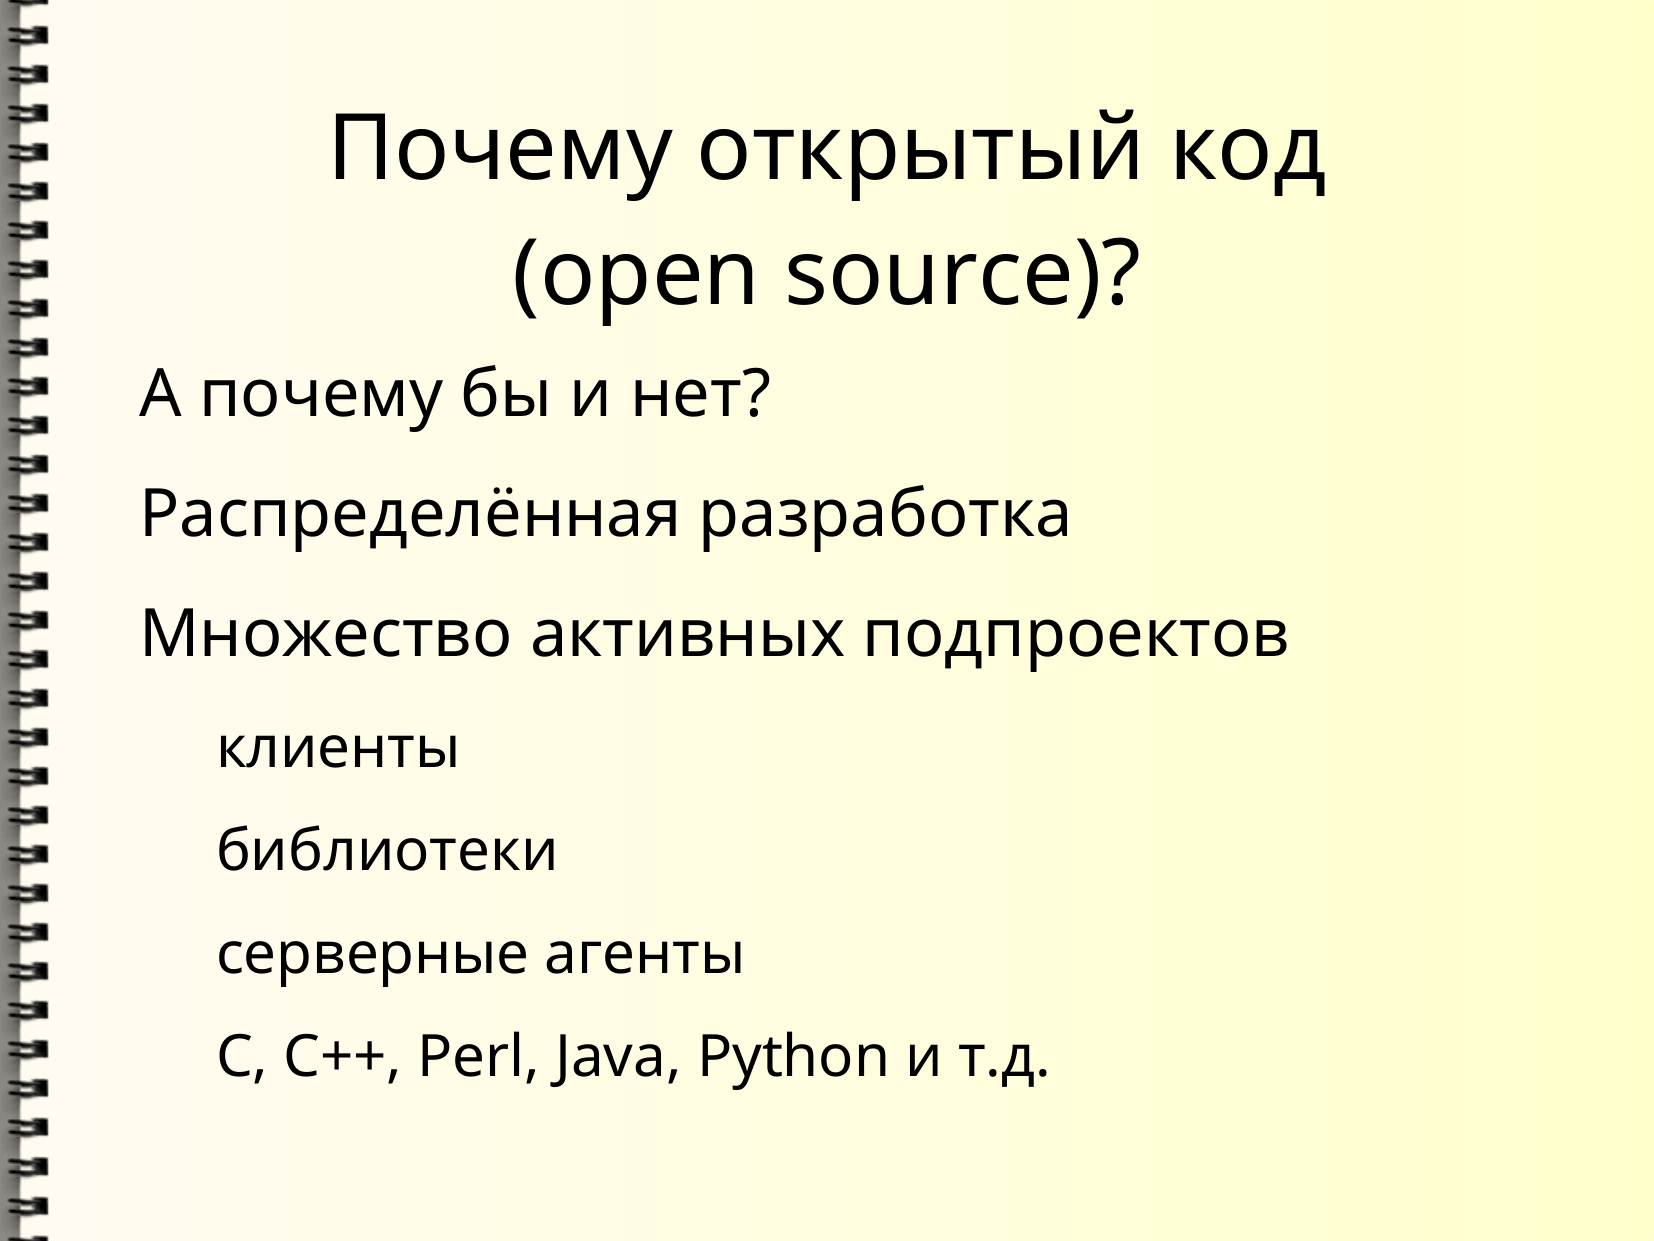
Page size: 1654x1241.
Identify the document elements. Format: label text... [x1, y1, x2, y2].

picture [0, 0, 1654, 1241]
title Почему открытый код (open source)? [121, 92, 1534, 321]
list А почему бы и нет? Распределённая разработка Множество активных подпроектов клиенты библиотеки серверные агенты C, C++, Perl, Java, Python и т.д. [121, 344, 1534, 1127]
